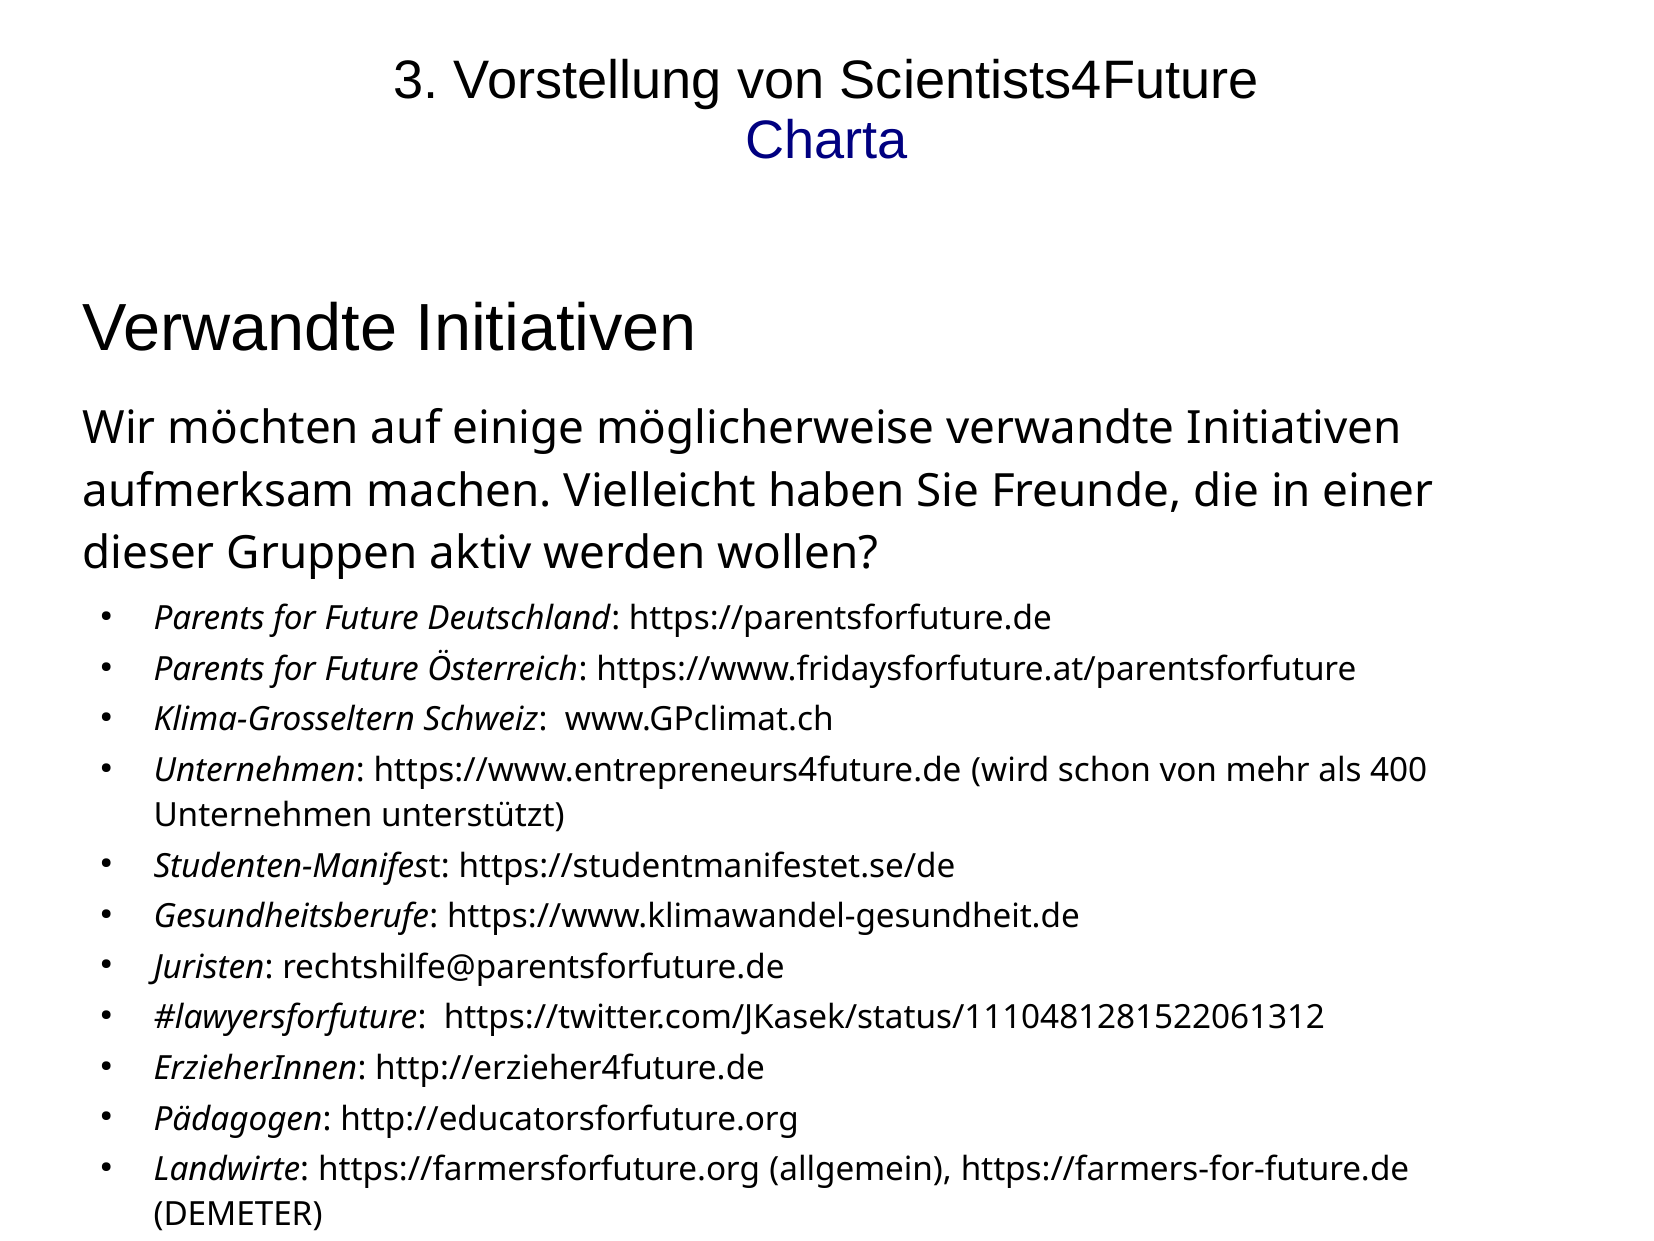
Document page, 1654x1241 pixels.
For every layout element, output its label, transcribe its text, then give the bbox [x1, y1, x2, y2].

list Verwandte Initiativen Wir möchten auf einige möglicherweise verwandte Initiativen aufmerksam machen. Vielleicht haben Sie Freunde, die in einer dieser Gruppen aktiv werden wollen? Parents for Future Deutschland: https://parentsforfuture.de Parents for Future Österreich: https://www.fridaysforfuture.at/parentsforfuture Klima-Grosseltern Schweiz: www.GPclimat.ch Unternehmen: https://www.entrepreneurs4future.de (wird schon von mehr als 400 Unternehmen unterstützt) Studenten-Manifest: https://studentmanifestet.se/de Gesundheitsberufe: https://www.klimawandel-gesundheit.de Juristen: rechtshilfe@parentsforfuture.de #lawyersforfuture: https://twitter.com/JKasek/status/1110481281522061312 ErzieherInnen: http://erzieher4future.de Pädagogen: http://educatorsforfuture.org Landwirte: https://farmersforfuture.org (allgemein), https://farmers-for-future.de (DEMETER) Software Developers for Future: https://developersforfuture.org/ (international) Banker: https://www.bankersforclimate.com/ (international) [82, 290, 1571, 1146]
title 3. Vorstellung von Scientists4Future Charta [82, 49, 1571, 257]
